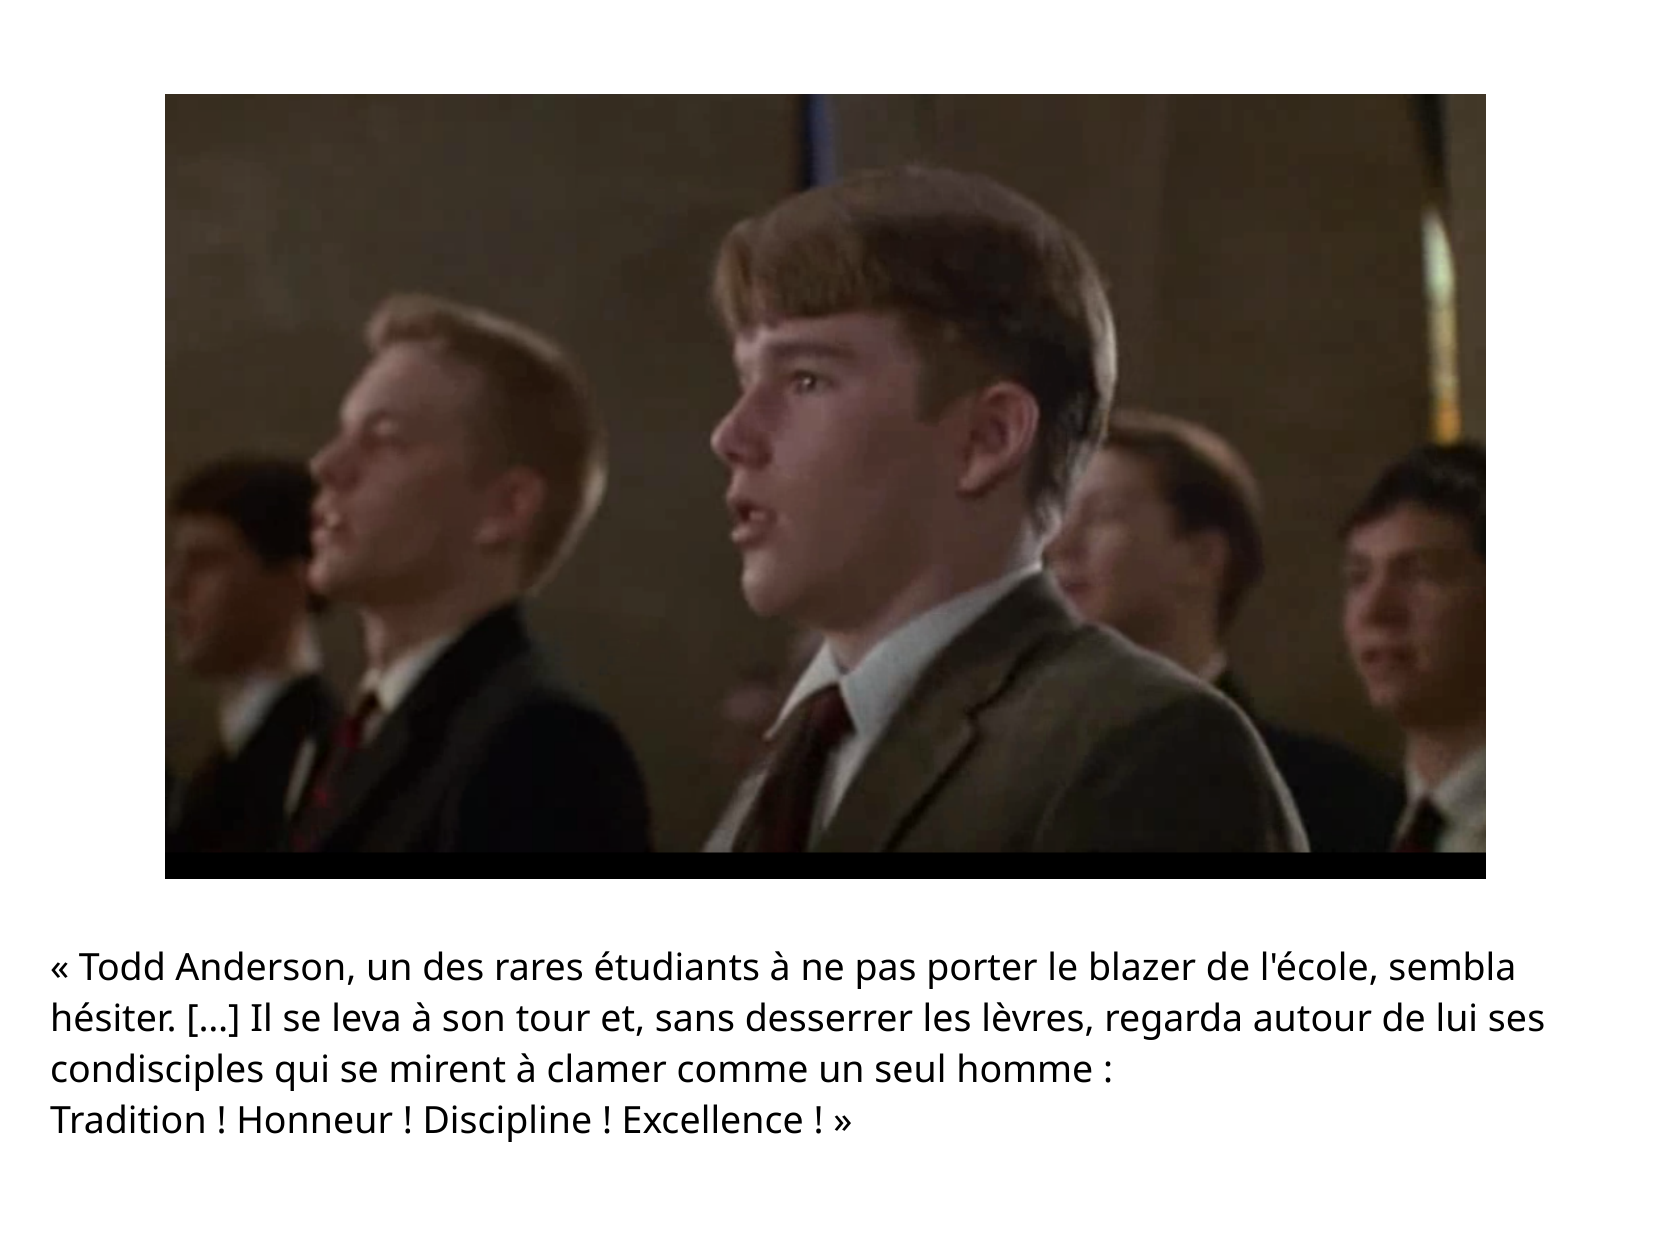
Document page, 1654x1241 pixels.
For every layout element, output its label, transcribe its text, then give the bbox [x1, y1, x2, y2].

picture [165, 94, 1486, 879]
text_box « Todd Anderson, un des rares étudiants à ne pas porter le blazer de l'école, sembla hésiter. […] Il se leva à son tour et, sans desserrer les lèvres, regarda autour de lui ses condisciples qui se mirent à clamer comme un seul homme : Tradition ! Honneur ! Discipline ! Excellence ! » [35, 933, 1642, 1200]
